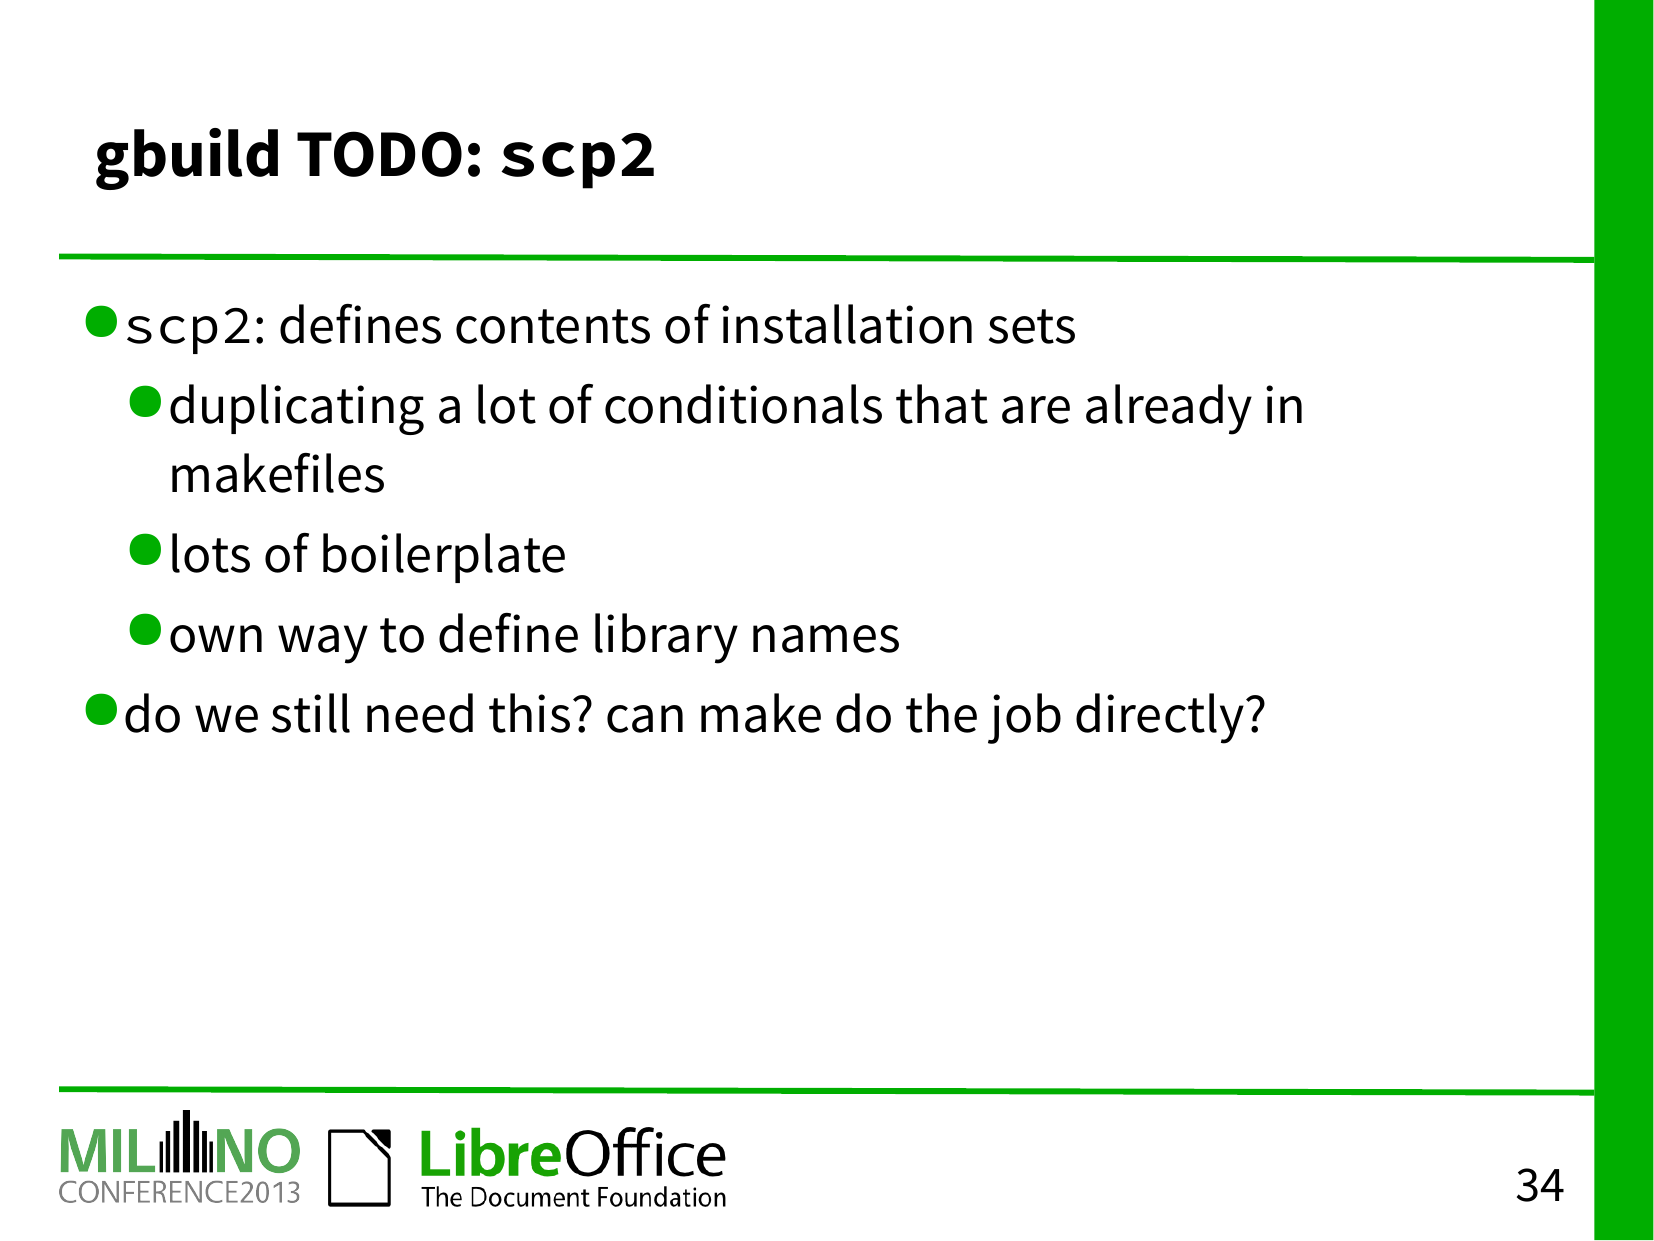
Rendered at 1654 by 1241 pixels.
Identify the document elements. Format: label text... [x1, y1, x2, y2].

picture [59, 1093, 756, 1241]
title gbuild TODO: scp2 [47, 36, 1583, 245]
list scp2: defines contents of installation sets duplicating a lot of conditionals that are already in makefiles lots of boilerplate own way to define library names do we still need this? can make do the job directly? [35, 290, 1524, 1010]
